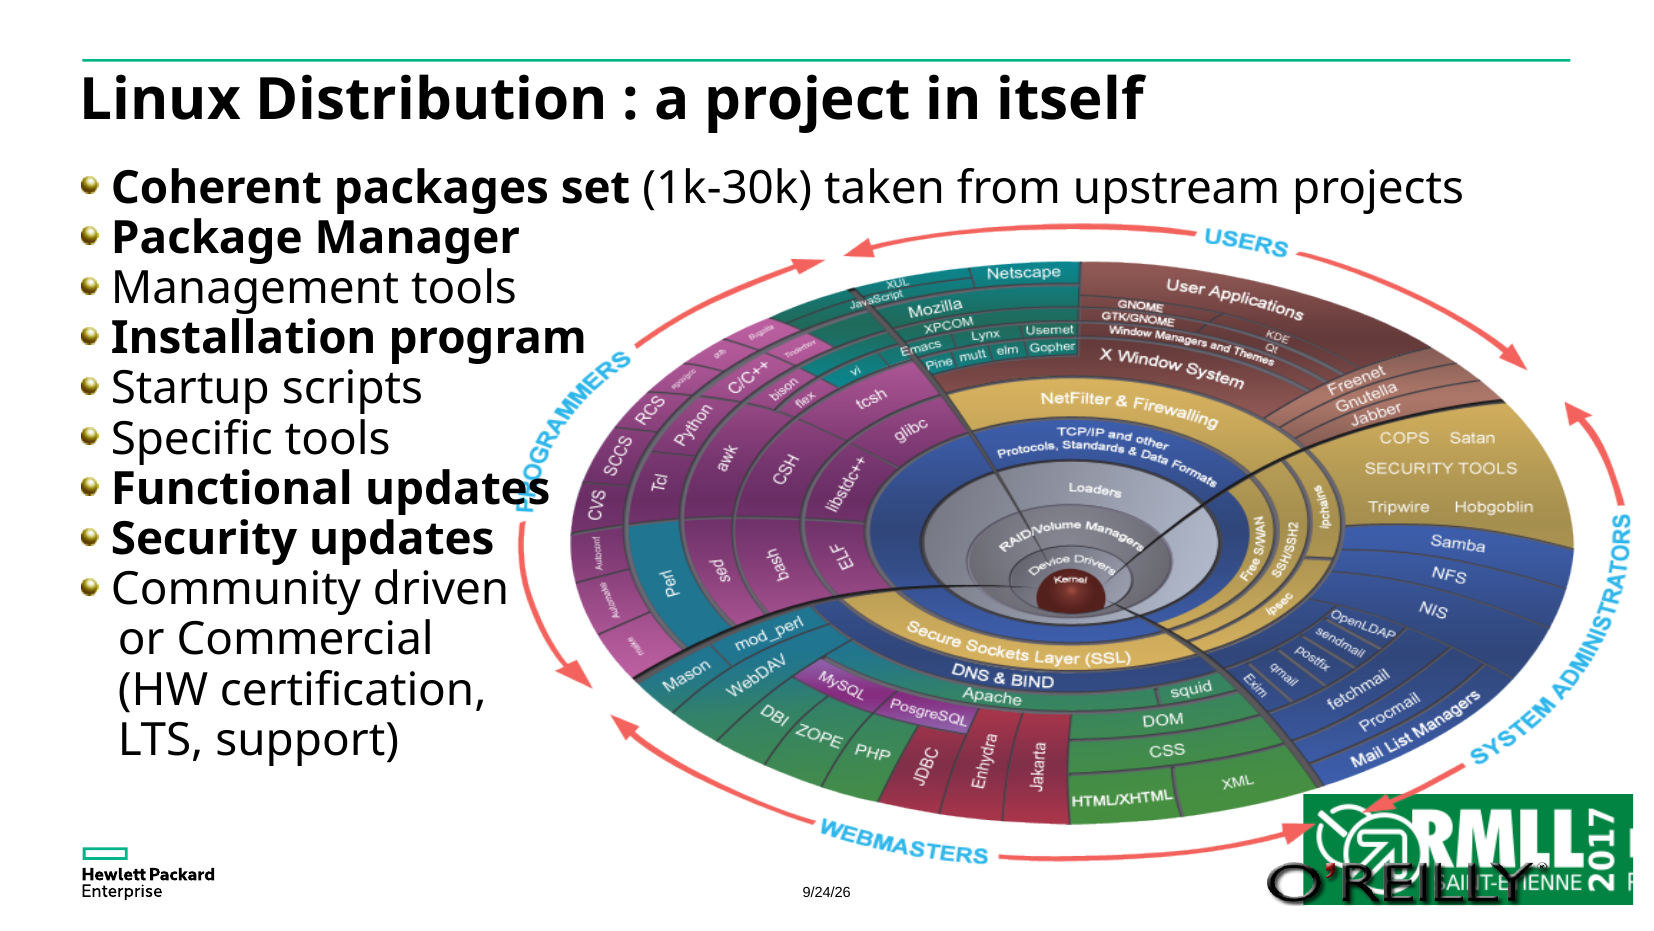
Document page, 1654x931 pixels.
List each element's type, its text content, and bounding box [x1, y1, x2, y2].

text_box Linux Distribution : a project in itself [64, 49, 1266, 147]
picture [490, 840, 1645, 906]
text_box Coherent packages set (1k-30k) taken from upstream projects Package Manager Management tools Installation program Startup scripts Specific tools Functional updates Security updates Community driven or Commercial (HW certification, LTS, support) [67, 159, 1654, 840]
